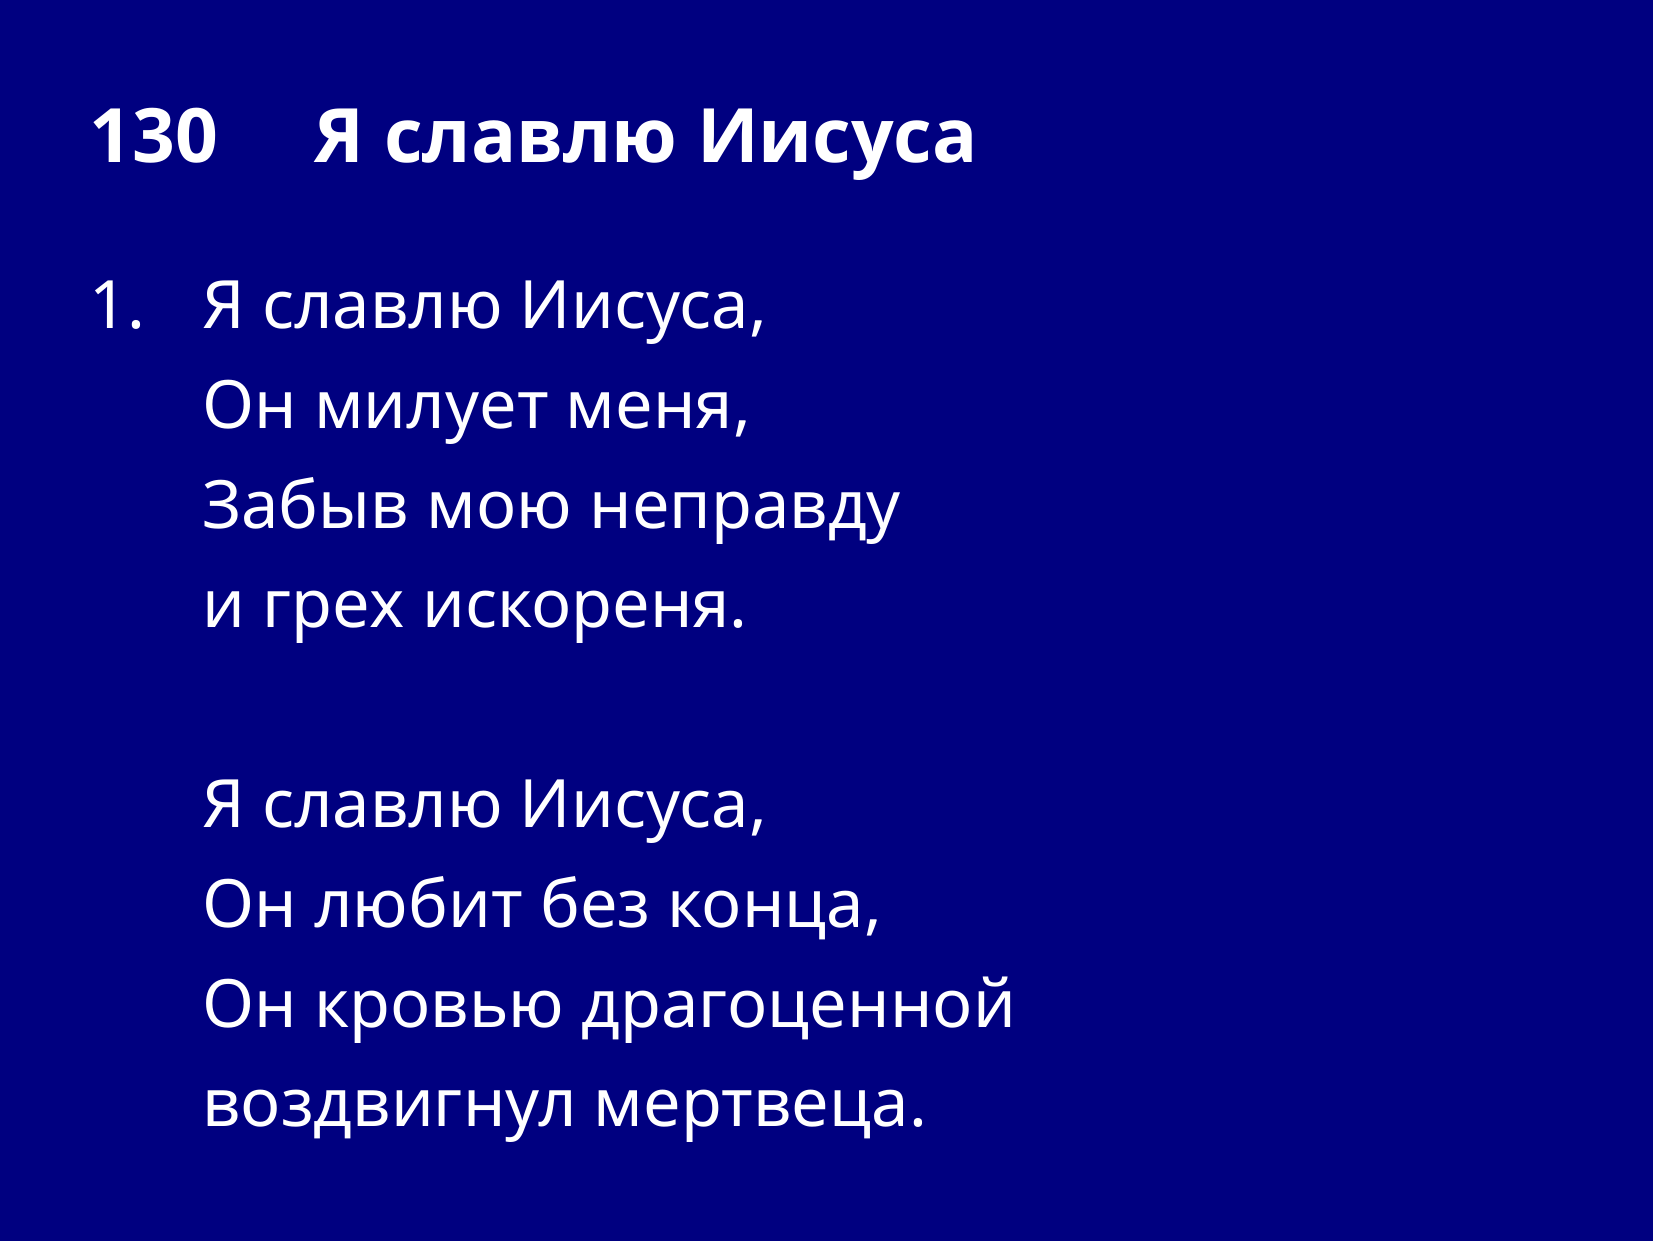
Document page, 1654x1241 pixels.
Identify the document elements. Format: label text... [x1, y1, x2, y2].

text_box 1. Я славлю Иисуса, Он милует меня, Забыв мою неправду и грех искореня. Я славлю Иисуса, Он любит без конца, Он кровью драгоценной воздвигнул мертвеца. [75, 188, 1576, 1163]
text_box 130 Я славлю Иисуса [75, 75, 1576, 188]
